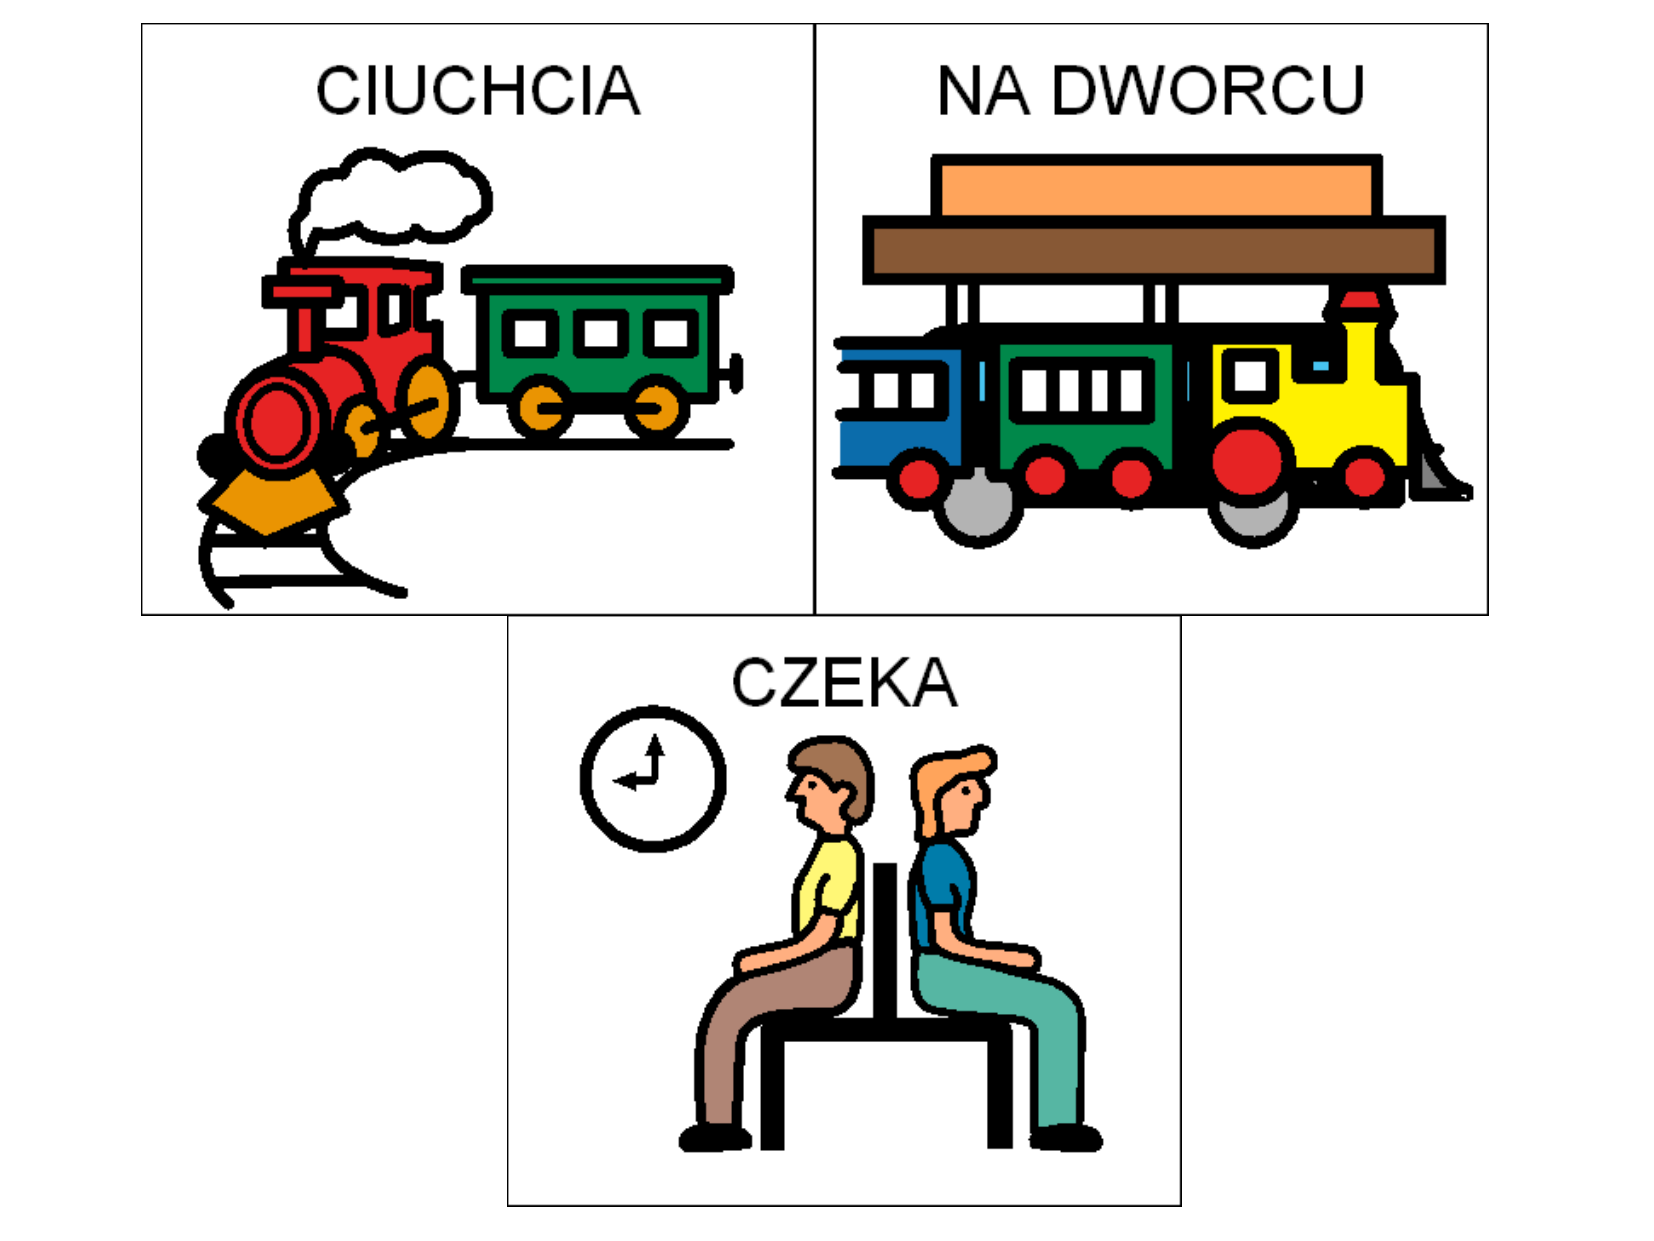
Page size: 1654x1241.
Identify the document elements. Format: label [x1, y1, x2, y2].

picture [141, 23, 1489, 1207]
